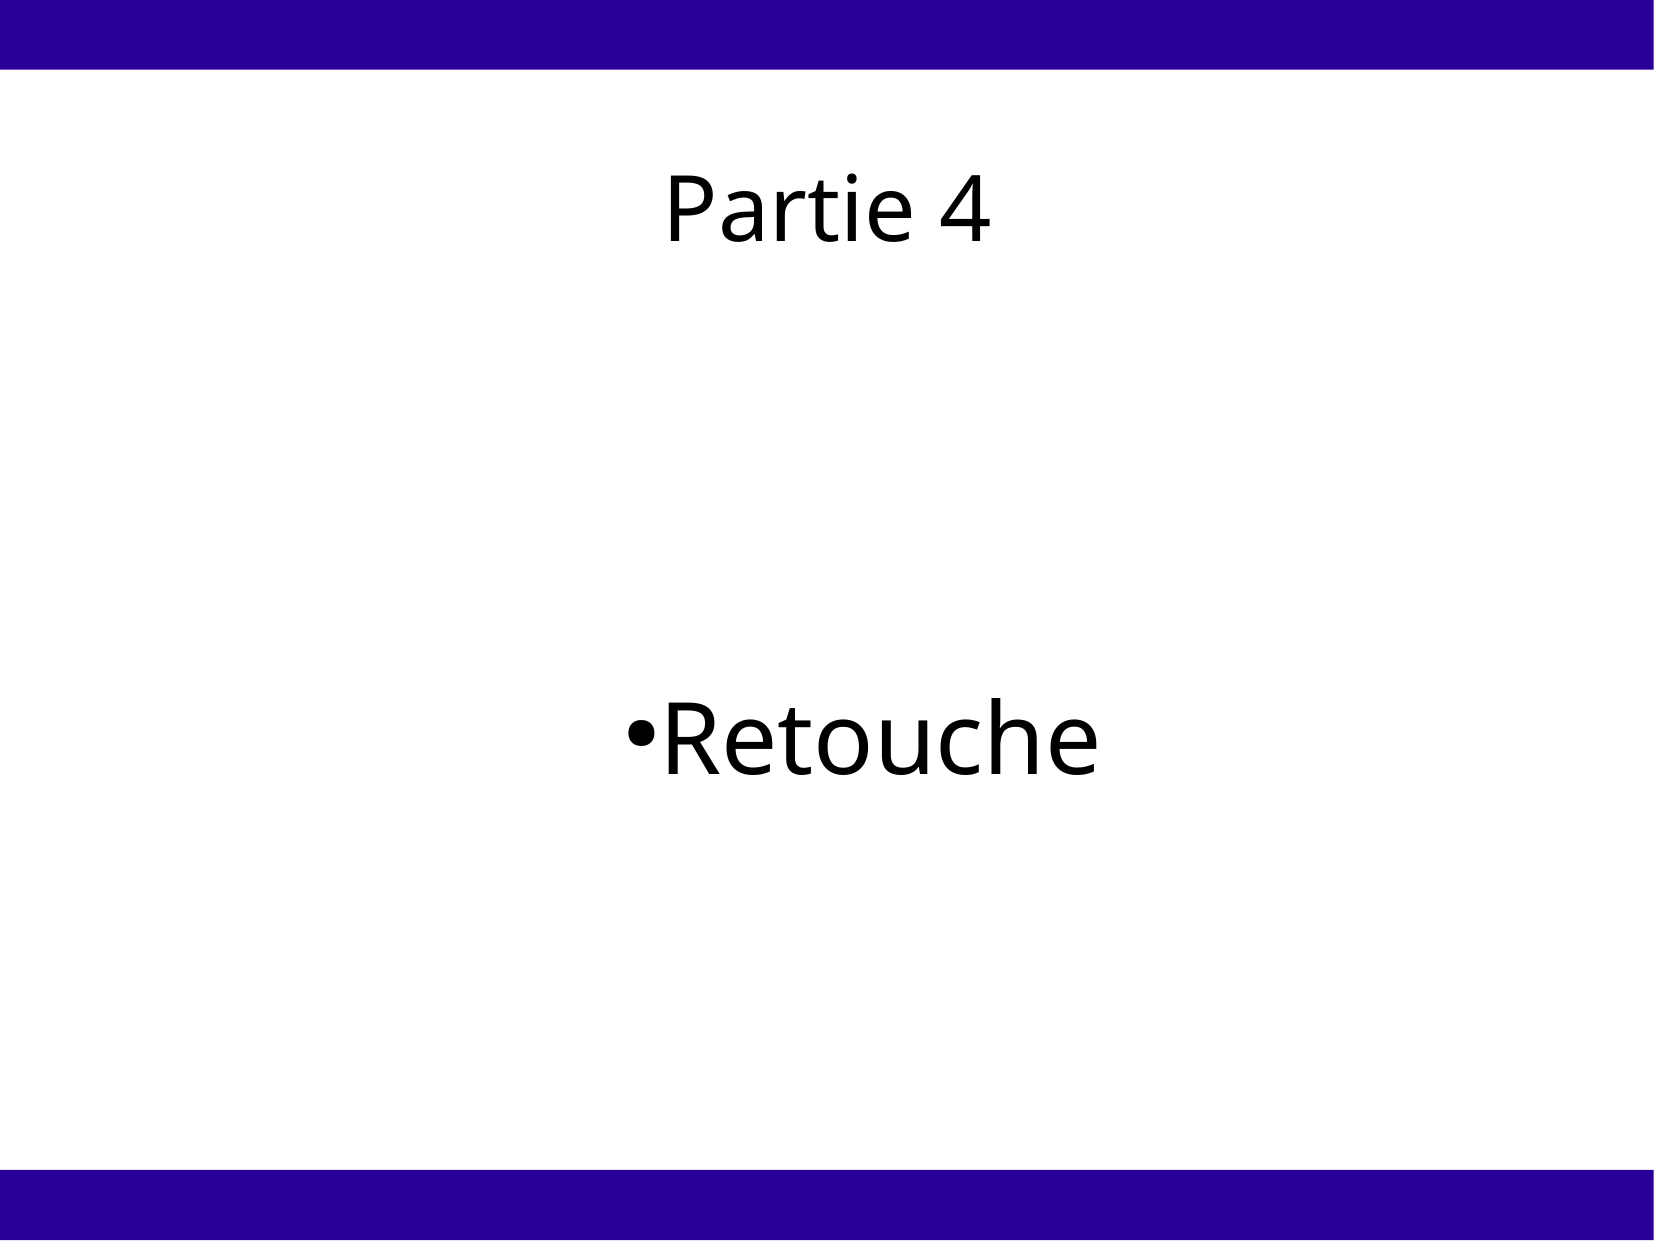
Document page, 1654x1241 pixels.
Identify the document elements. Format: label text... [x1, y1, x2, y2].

title Partie 4 [121, 102, 1534, 311]
subtitle Retouche [121, 344, 1534, 1127]
